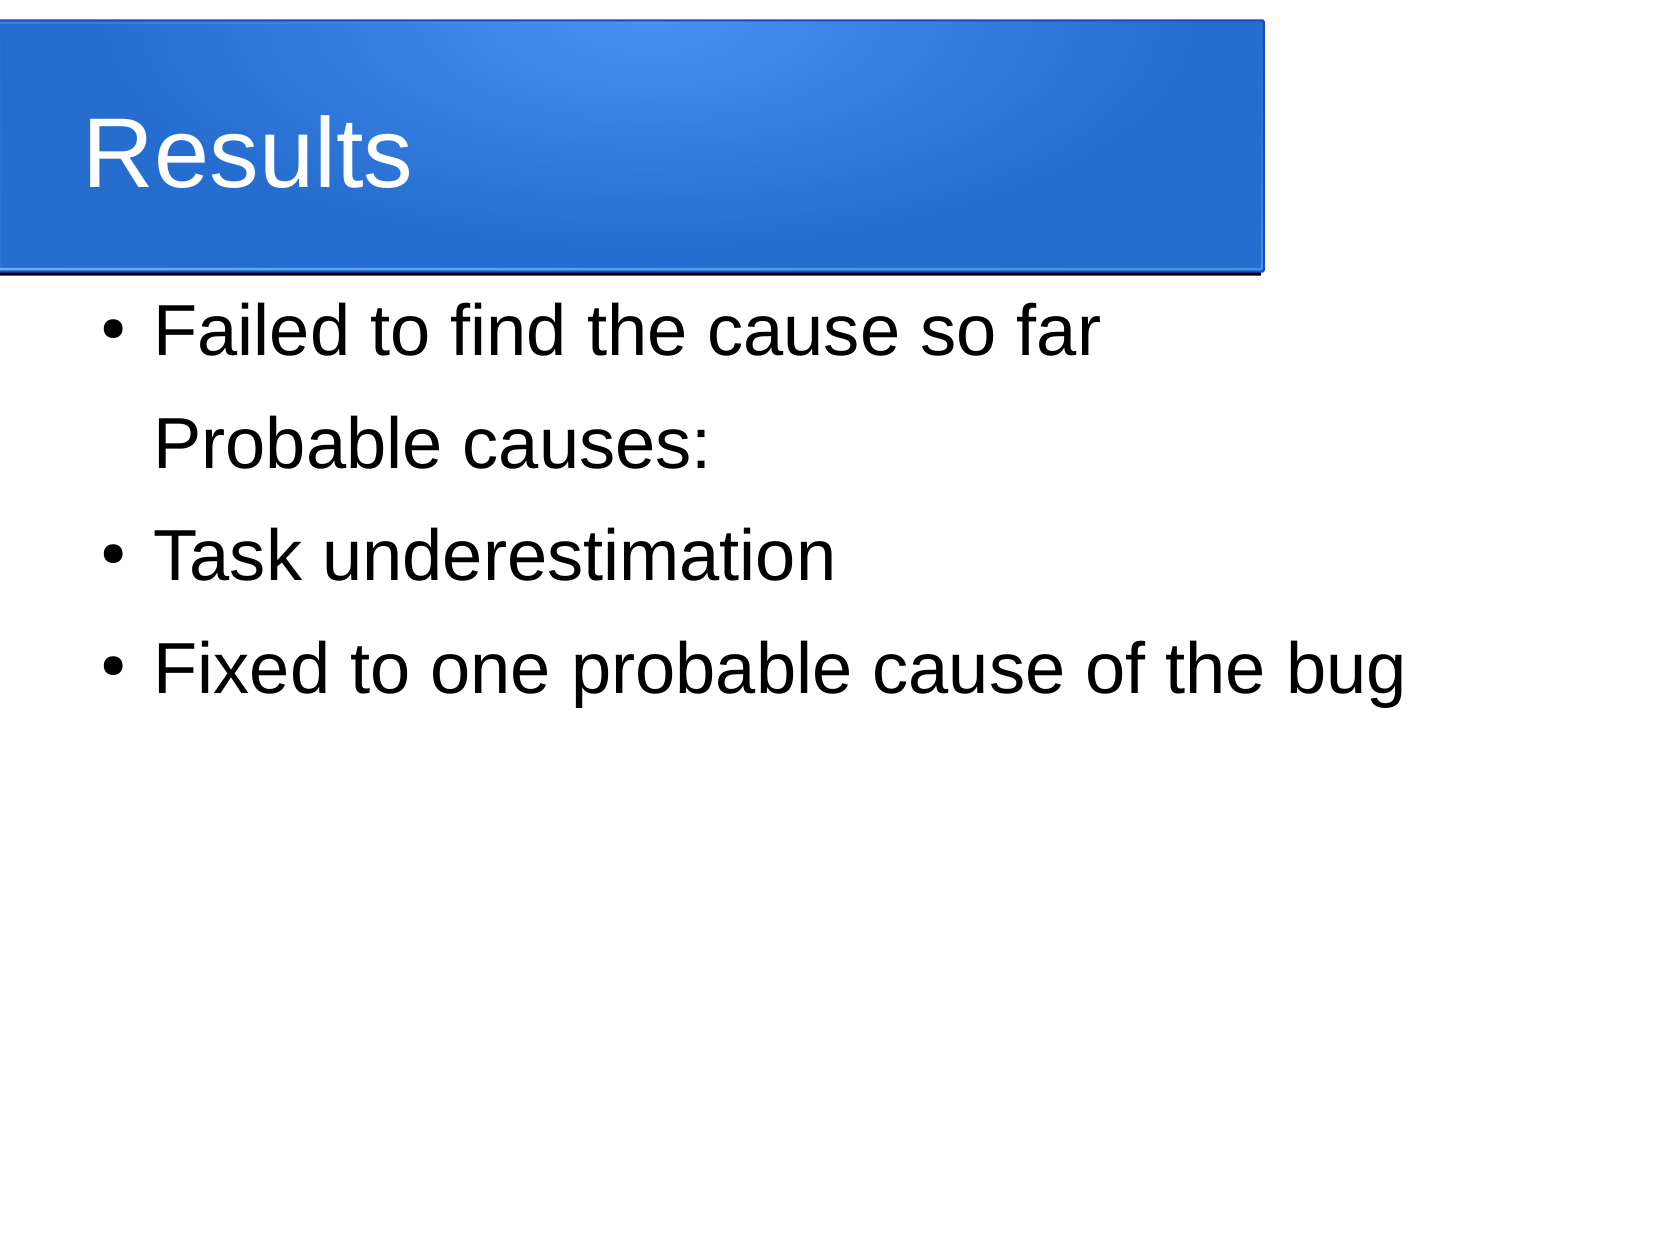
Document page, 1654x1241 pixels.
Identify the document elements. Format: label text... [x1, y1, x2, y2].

title Results [82, 49, 1250, 257]
list Failed to find the cause so far Probable causes: Task underestimation Fixed to one probable cause of the bug [82, 290, 1538, 1010]
